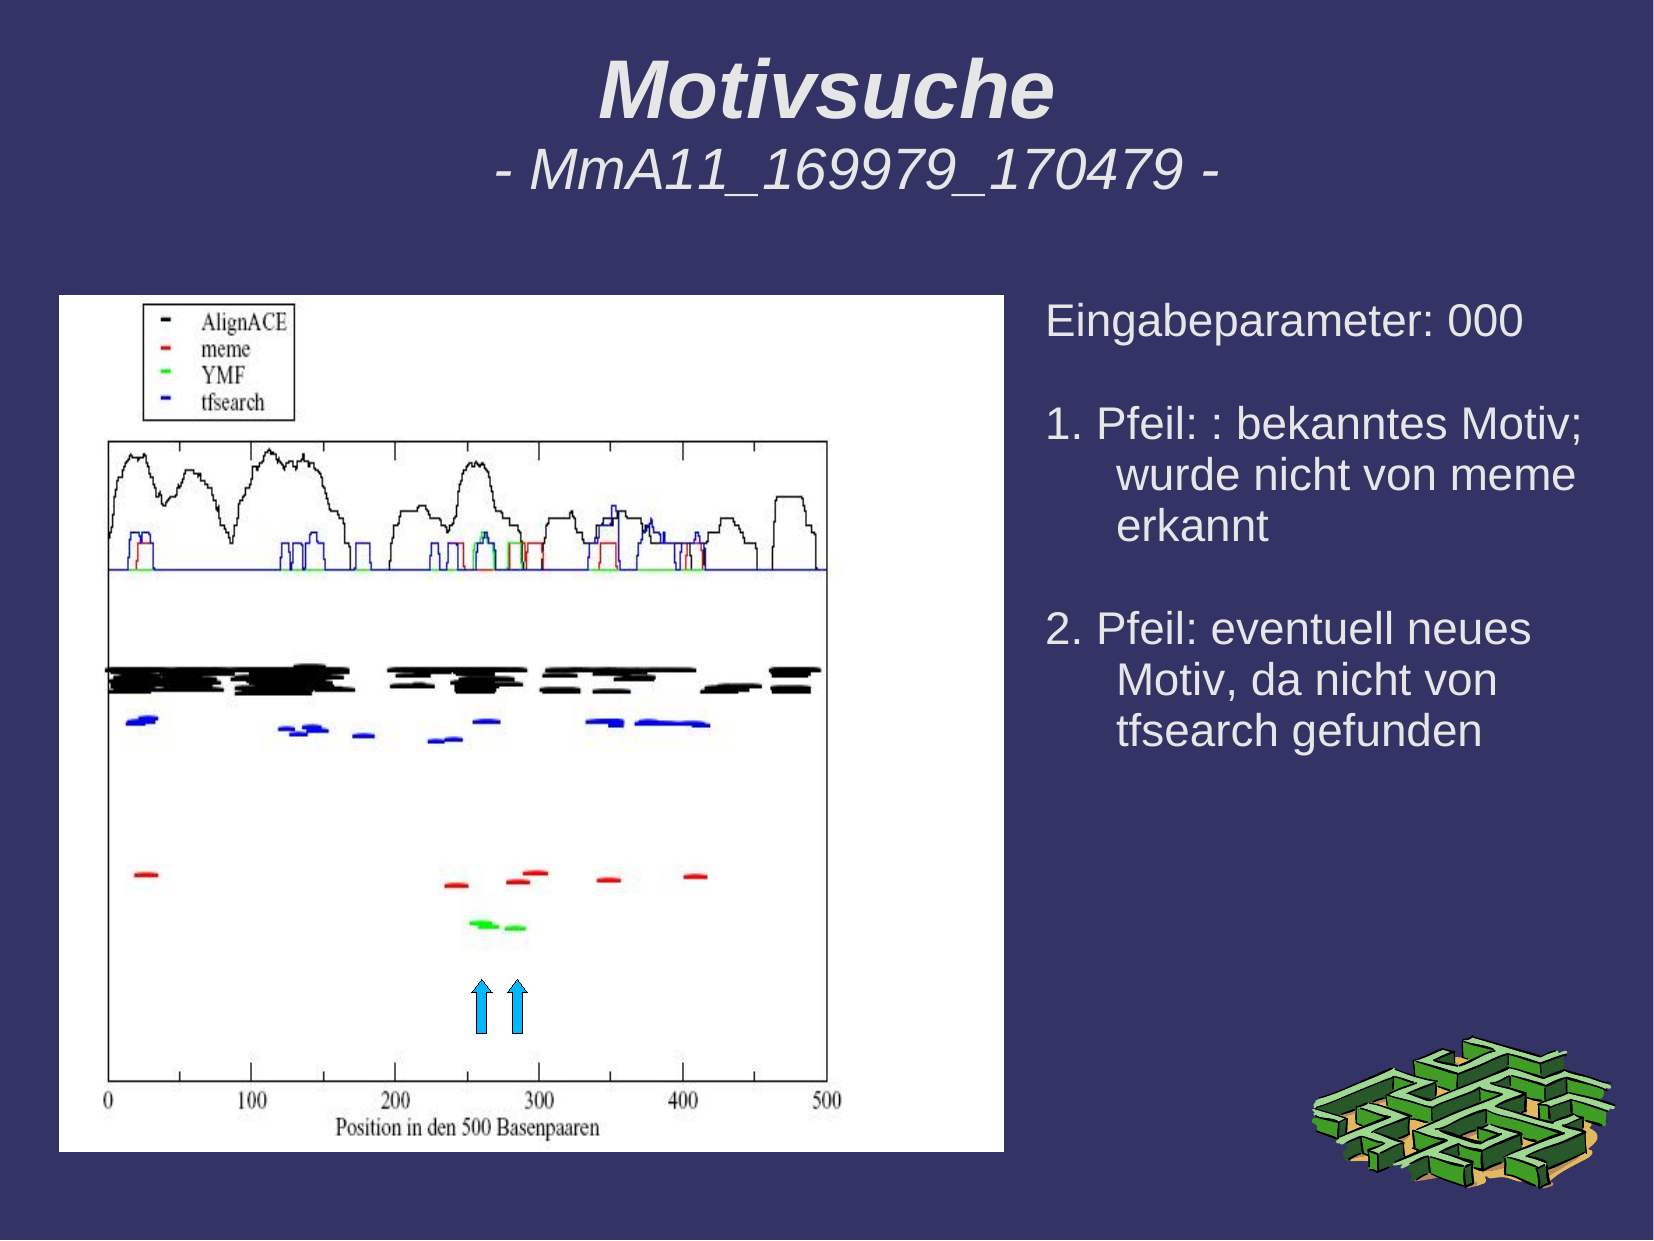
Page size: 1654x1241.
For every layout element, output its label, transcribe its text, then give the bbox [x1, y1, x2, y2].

picture [59, 295, 1004, 1152]
text_box [471, 979, 493, 1034]
list Eingabeparameter: 000 1. Pfeil: : bekanntes Motiv; wurde nicht von meme erkannt 2. Pfeil: eventuell neues Motiv, da nicht von tfsearch gefunden [1033, 295, 1625, 1147]
text_box [507, 979, 528, 1034]
title Motivsuche - MmA11_169979_170479 - [121, 19, 1534, 227]
